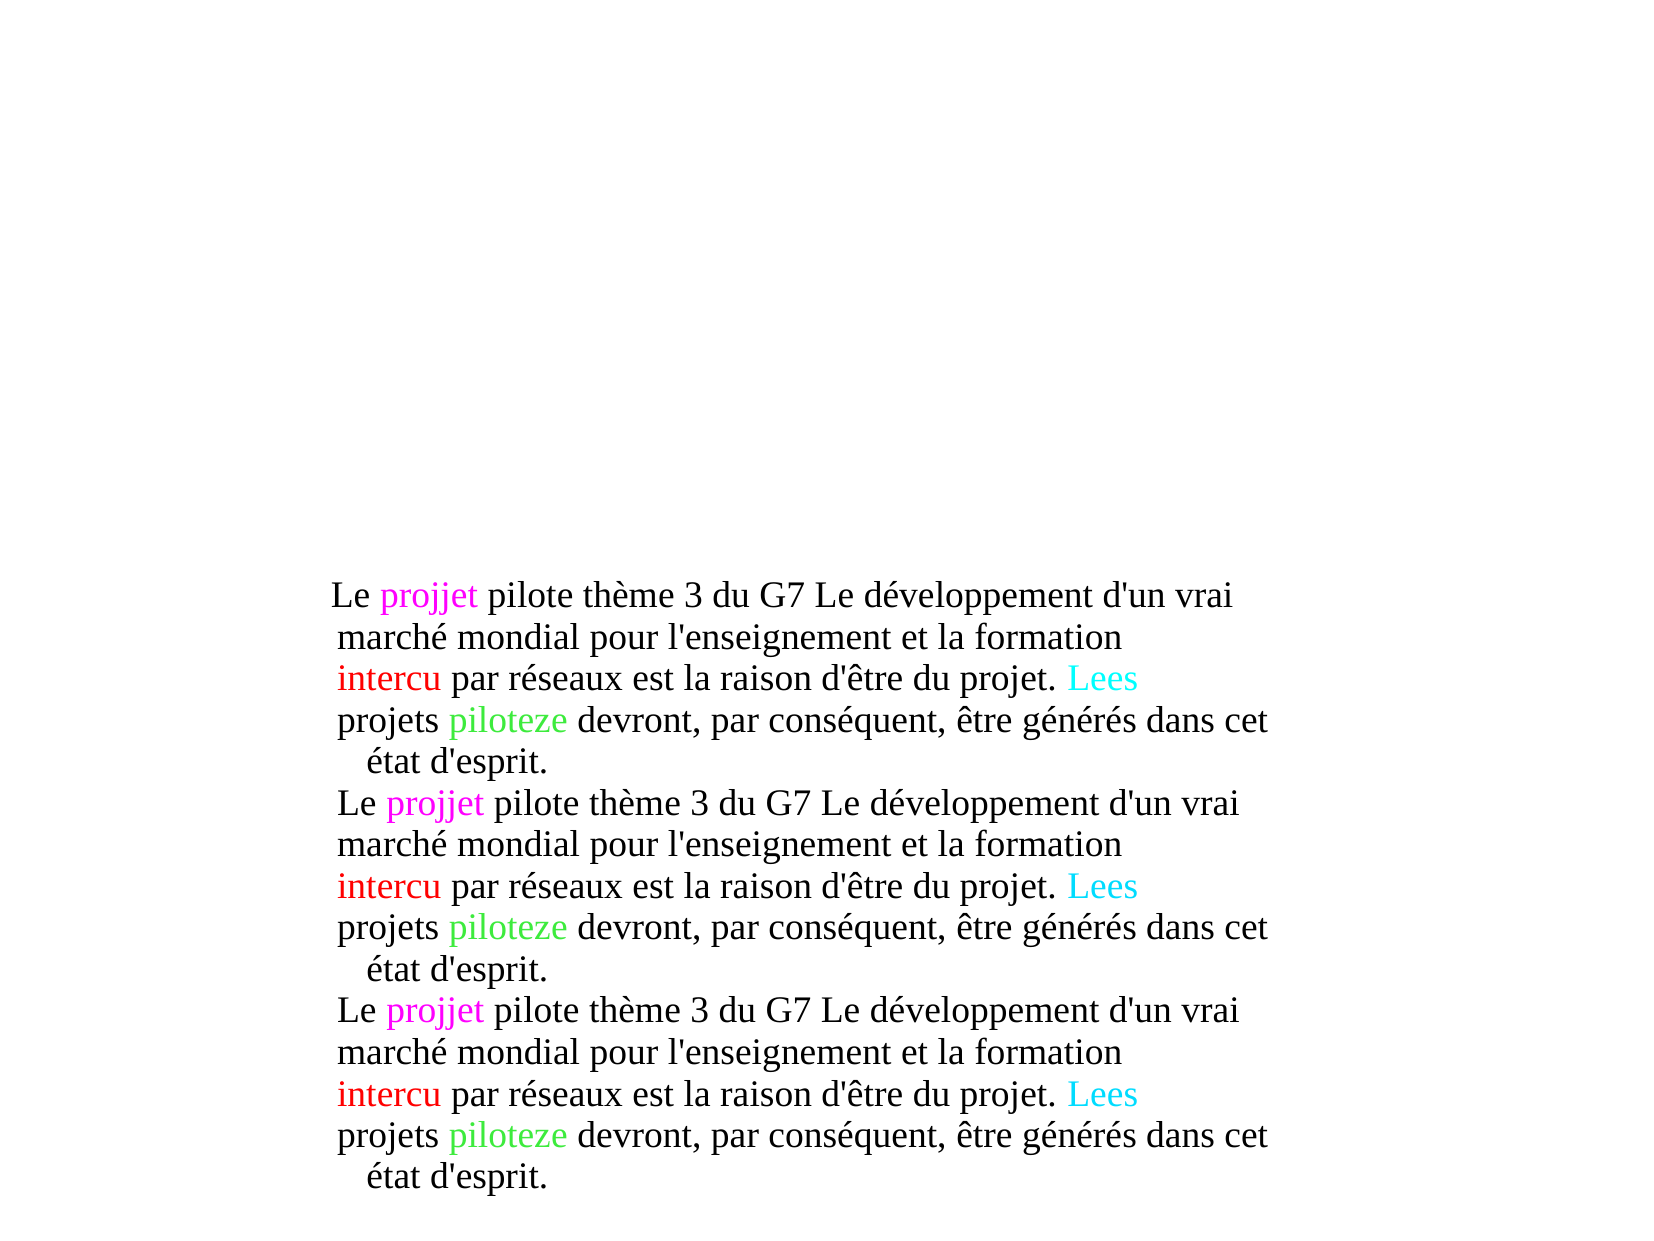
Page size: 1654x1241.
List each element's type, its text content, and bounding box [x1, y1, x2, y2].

text_box Le projjet pilote thème 3 du G7 Le développement d'un vrai marché mondial pour l'enseignement et la formation intercu par réseaux est la raison d'être du projet. Lees projets piloteze devront, par conséquent, être générés dans cet état d'esprit. Le projjet pilote thème 3 du G7 Le développement d'un vrai marché mondial pour l'enseignement et la formation intercu par réseaux est la raison d'être du projet. Lees projets piloteze devront, par conséquent, être générés dans cet état d'esprit. Le projjet pilote thème 3 du G7 Le développement d'un vrai marché mondial pour l'enseignement et la formation intercu par réseaux est la raison d'être du projet. Lees projets piloteze devront, par conséquent, être générés dans cet état d'esprit. [292, 574, 1316, 1241]
